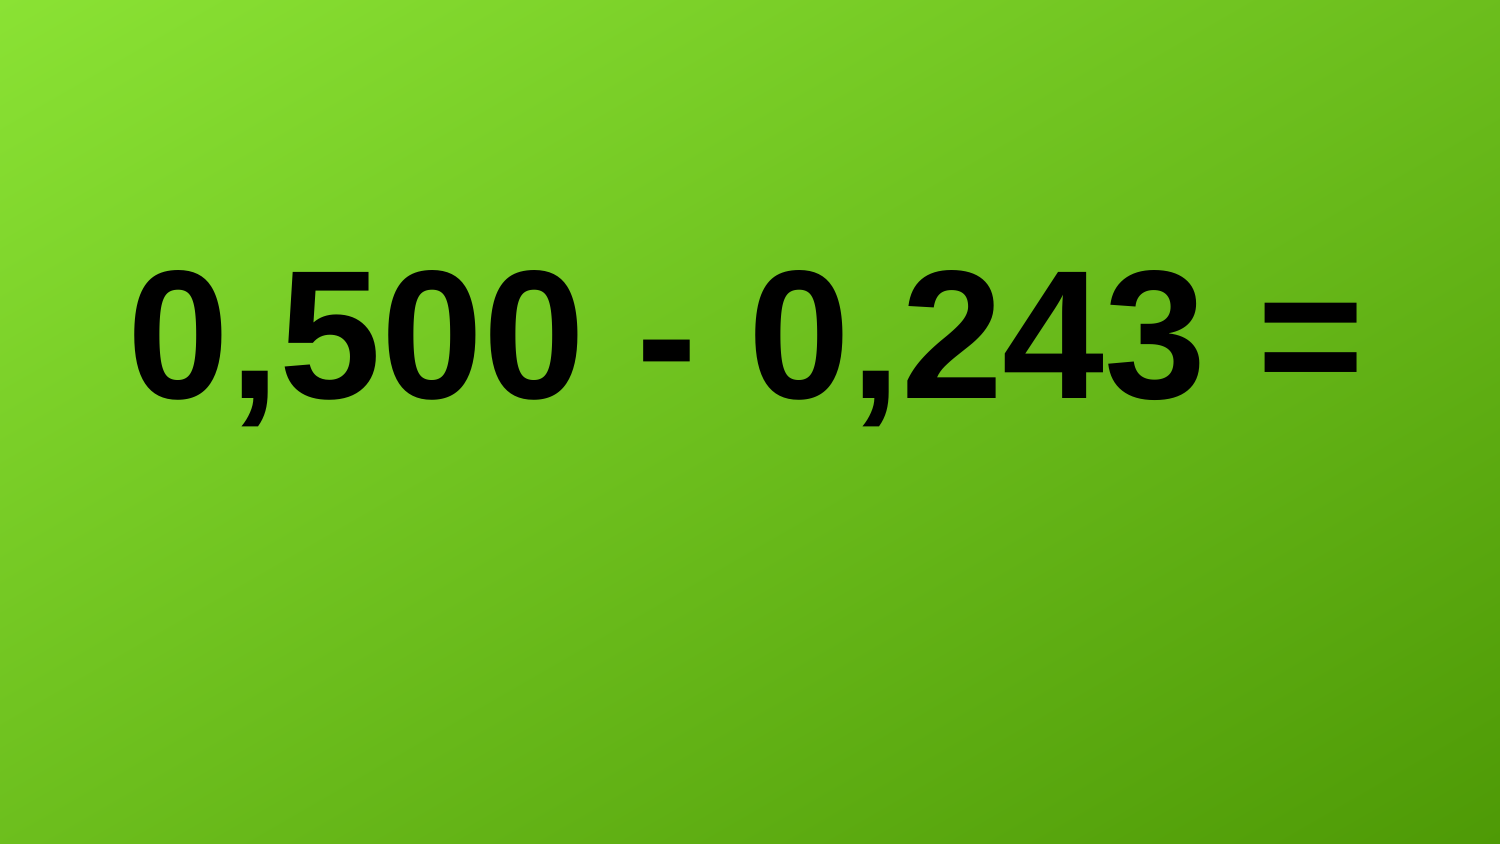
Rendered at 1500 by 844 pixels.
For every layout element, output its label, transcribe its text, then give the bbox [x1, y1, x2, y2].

text_box 0,500 - 0,243 = [112, 259, 1388, 450]
